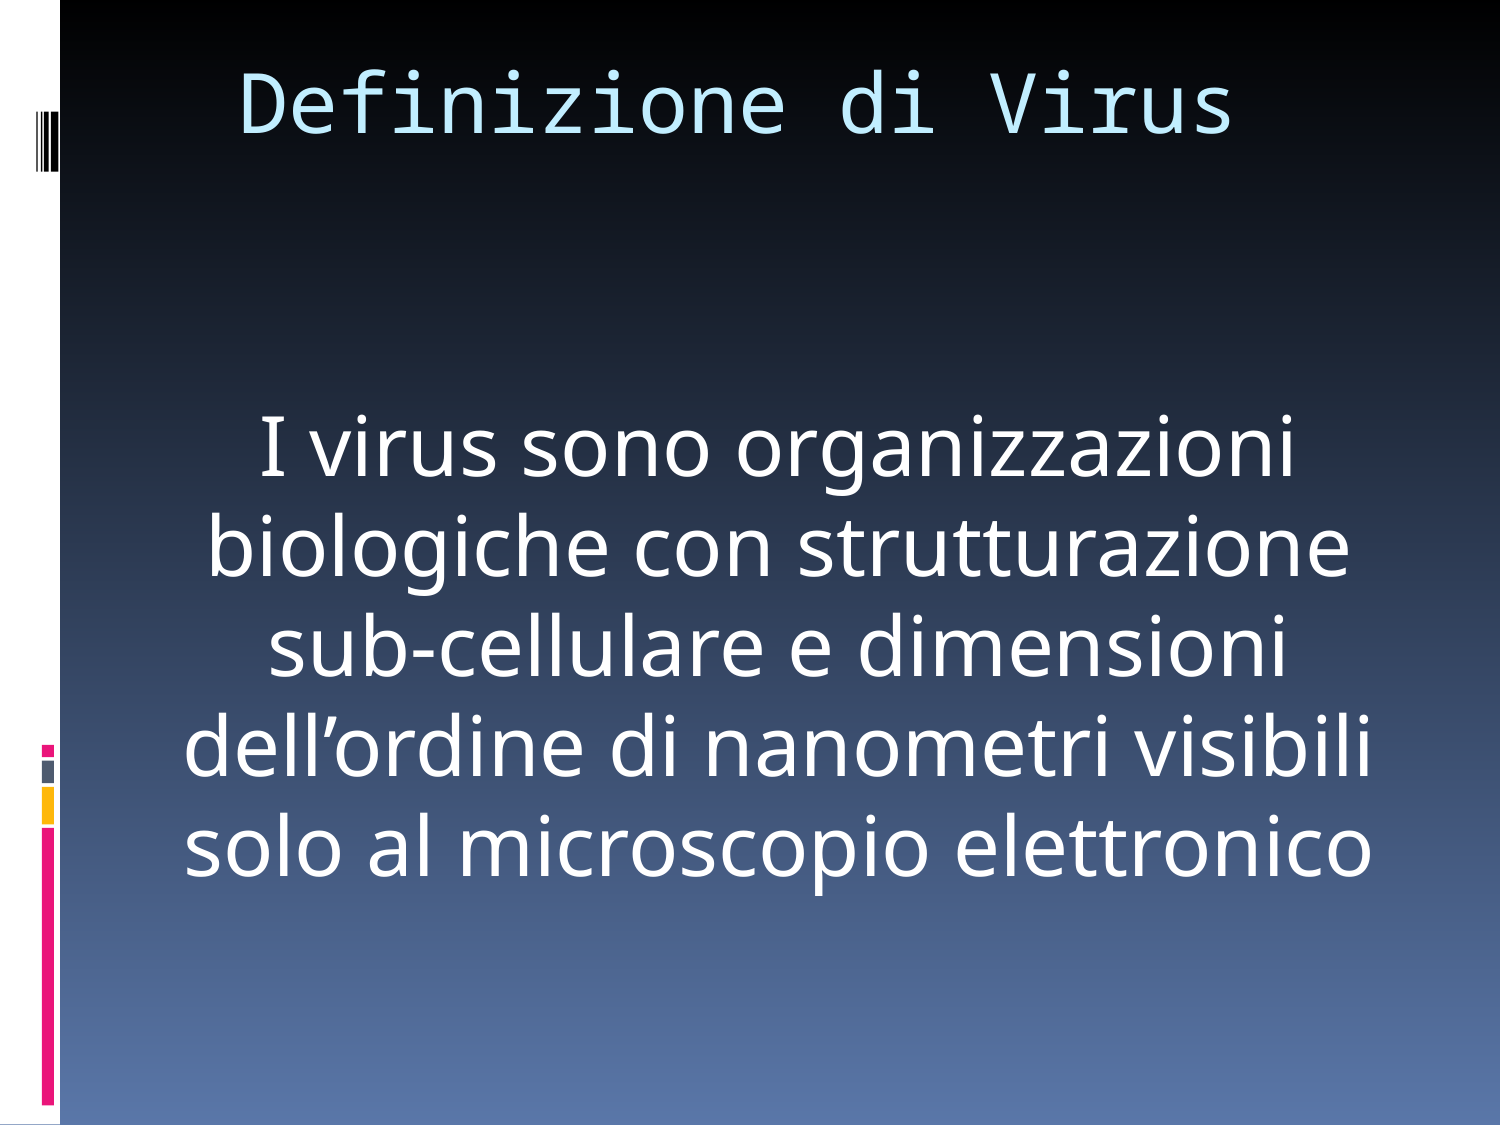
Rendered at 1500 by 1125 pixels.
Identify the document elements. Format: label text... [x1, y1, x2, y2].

subtitle I virus sono organizzazioni biologiche con strutturazione sub-cellulare e dimensioni dell’ordine di nanometri visibili solo al microscopio elettronico [135, 385, 1424, 925]
title Definizione di Virus [88, 42, 1388, 398]
